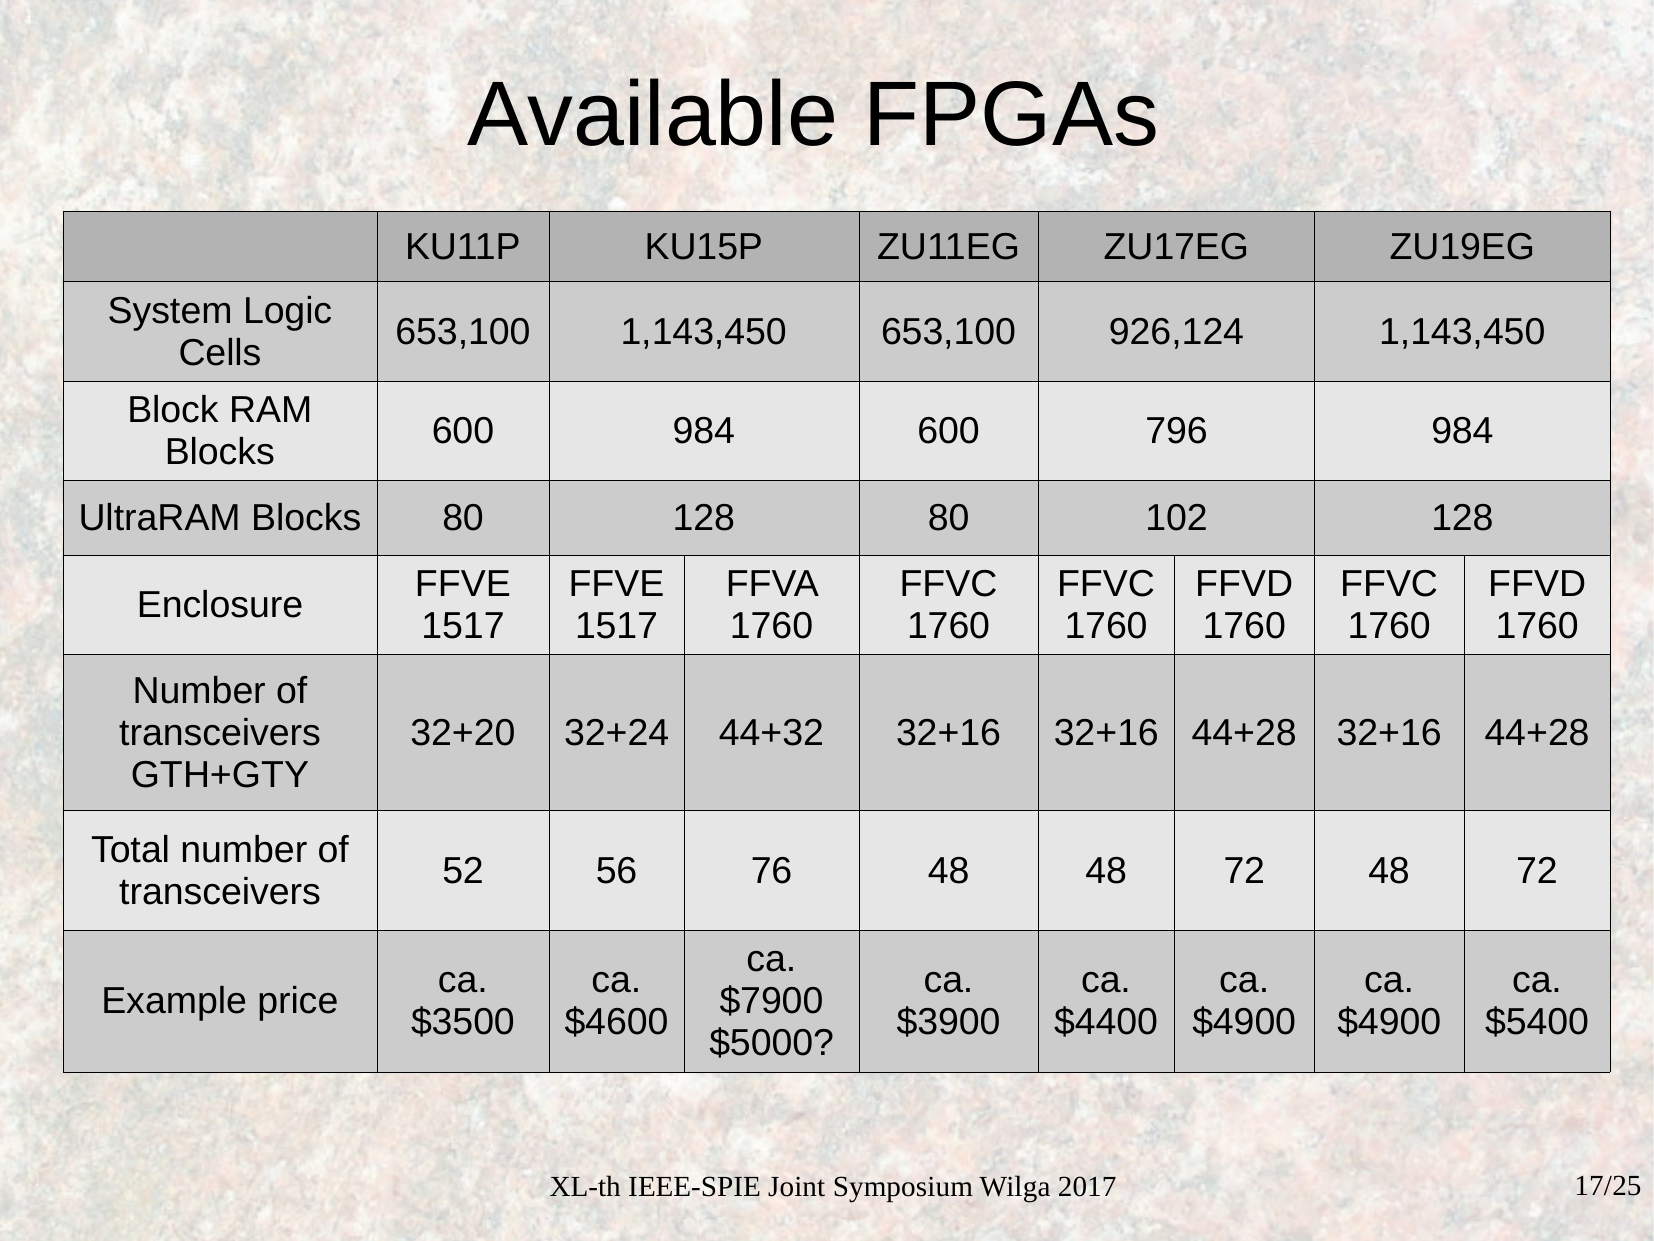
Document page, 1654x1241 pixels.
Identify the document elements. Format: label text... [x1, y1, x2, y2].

table_cell 72 [1175, 811, 1314, 930]
table_cell 52 [378, 811, 549, 930]
table_cell ca. $3900 [860, 931, 1038, 1072]
table_header KU15P [550, 212, 859, 281]
table_cell 984 [550, 382, 859, 480]
table_cell ca. $4400 [1039, 931, 1174, 1072]
table_cell FFVC 1760 [1315, 556, 1464, 654]
table_cell 48 [860, 811, 1038, 930]
table_cell 80 [860, 481, 1038, 555]
table_cell 48 [1039, 811, 1174, 930]
table_header KU11P [378, 212, 549, 281]
table_cell 1,143,450 [1315, 282, 1610, 381]
table_cell FFVD 1760 [1465, 556, 1610, 654]
table_cell 1,143,450 [550, 282, 859, 381]
table_cell FFVE 1517 [378, 556, 549, 654]
table_cell 128 [1315, 481, 1610, 555]
table_cell ca. $3500 [378, 931, 549, 1072]
title Available FPGAs [82, 62, 1571, 166]
table_cell 72 [1465, 811, 1610, 930]
table_cell Total number of transceivers [64, 811, 377, 930]
table_cell 984 [1315, 382, 1610, 480]
table_cell ca. $4900 [1175, 931, 1314, 1072]
table_cell ca. $4600 [550, 931, 684, 1072]
table_cell 32+16 [1315, 655, 1464, 810]
table_cell FFVD 1760 [1175, 556, 1314, 654]
table_cell 56 [550, 811, 684, 930]
table_header ZU17EG [1039, 212, 1314, 281]
table_cell 653,100 [378, 282, 549, 381]
table_cell System Logic Cells [64, 282, 377, 381]
table_cell ca. $5400 [1465, 931, 1610, 1072]
table_cell 76 [685, 811, 859, 930]
table_cell 48 [1315, 811, 1464, 930]
table_header ZU19EG [1315, 212, 1610, 281]
table_cell FFVC 1760 [860, 556, 1038, 654]
table_cell FFVA 1760 [685, 556, 859, 654]
table_cell 44+32 [685, 655, 859, 810]
picture [0, 0, 1654, 1241]
table_cell Block RAM Blocks [64, 382, 377, 480]
table_cell 32+16 [860, 655, 1038, 810]
table_header ZU11EG [860, 212, 1038, 281]
table_cell UltraRAM Blocks [64, 481, 377, 555]
table_cell Number of transceivers GTH+GTY [64, 655, 377, 810]
table_cell 44+28 [1465, 655, 1610, 810]
table_cell 796 [1039, 382, 1314, 480]
table_cell 128 [550, 481, 859, 555]
table_cell 44+28 [1175, 655, 1314, 810]
table_cell 600 [860, 382, 1038, 480]
table_header [64, 212, 377, 281]
table_cell ca. $4900 [1315, 931, 1464, 1072]
table_cell 32+16 [1039, 655, 1174, 810]
table_cell ca. $7900 $5000? [685, 931, 859, 1072]
table_cell 32+20 [378, 655, 549, 810]
table_cell 32+24 [550, 655, 684, 810]
table_cell FFVC 1760 [1039, 556, 1174, 654]
table_cell Example price [64, 931, 377, 1072]
table_cell 102 [1039, 481, 1314, 555]
table_cell 600 [378, 382, 549, 480]
table_cell Enclosure [64, 556, 377, 654]
table_cell 80 [378, 481, 549, 555]
table_cell 926,124 [1039, 282, 1314, 381]
table_cell 653,100 [860, 282, 1038, 381]
table_cell FFVE 1517 [550, 556, 684, 654]
